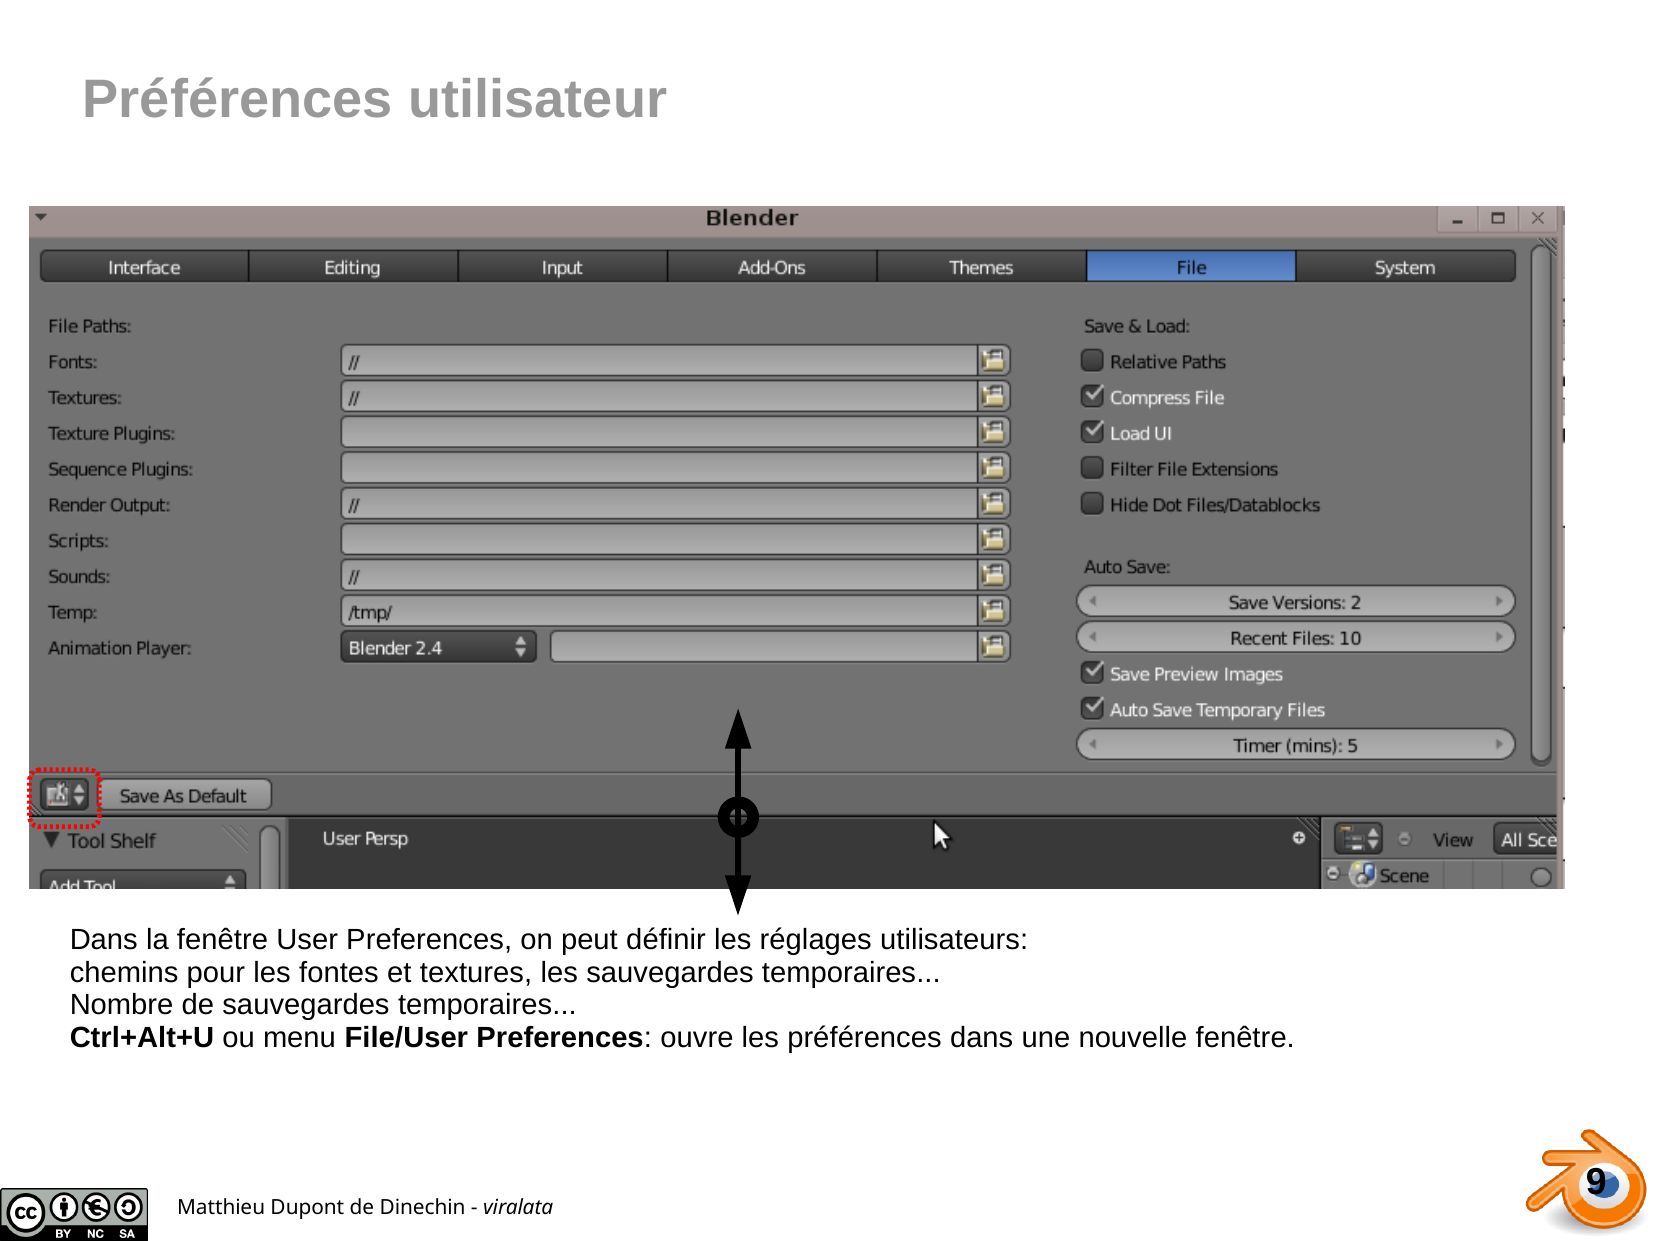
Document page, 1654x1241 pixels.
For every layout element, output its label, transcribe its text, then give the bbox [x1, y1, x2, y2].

picture [0, 1188, 148, 1241]
title Préférences utilisateur [82, 56, 1565, 141]
picture [730, 810, 735, 824]
text_box Dans la fenêtre User Preferences, on peut définir les réglages utilisateurs: chemins pour les fontes et textures, les sauvegardes temporaires... Nombre de sauvegardes temporaires... Ctrl+Alt+U ou menu File/User Preferences: ouvre les préférences dans une nouvelle fenêtre. [54, 915, 1311, 1078]
picture [741, 810, 747, 824]
picture [1520, 1117, 1648, 1241]
picture [29, 206, 1565, 889]
